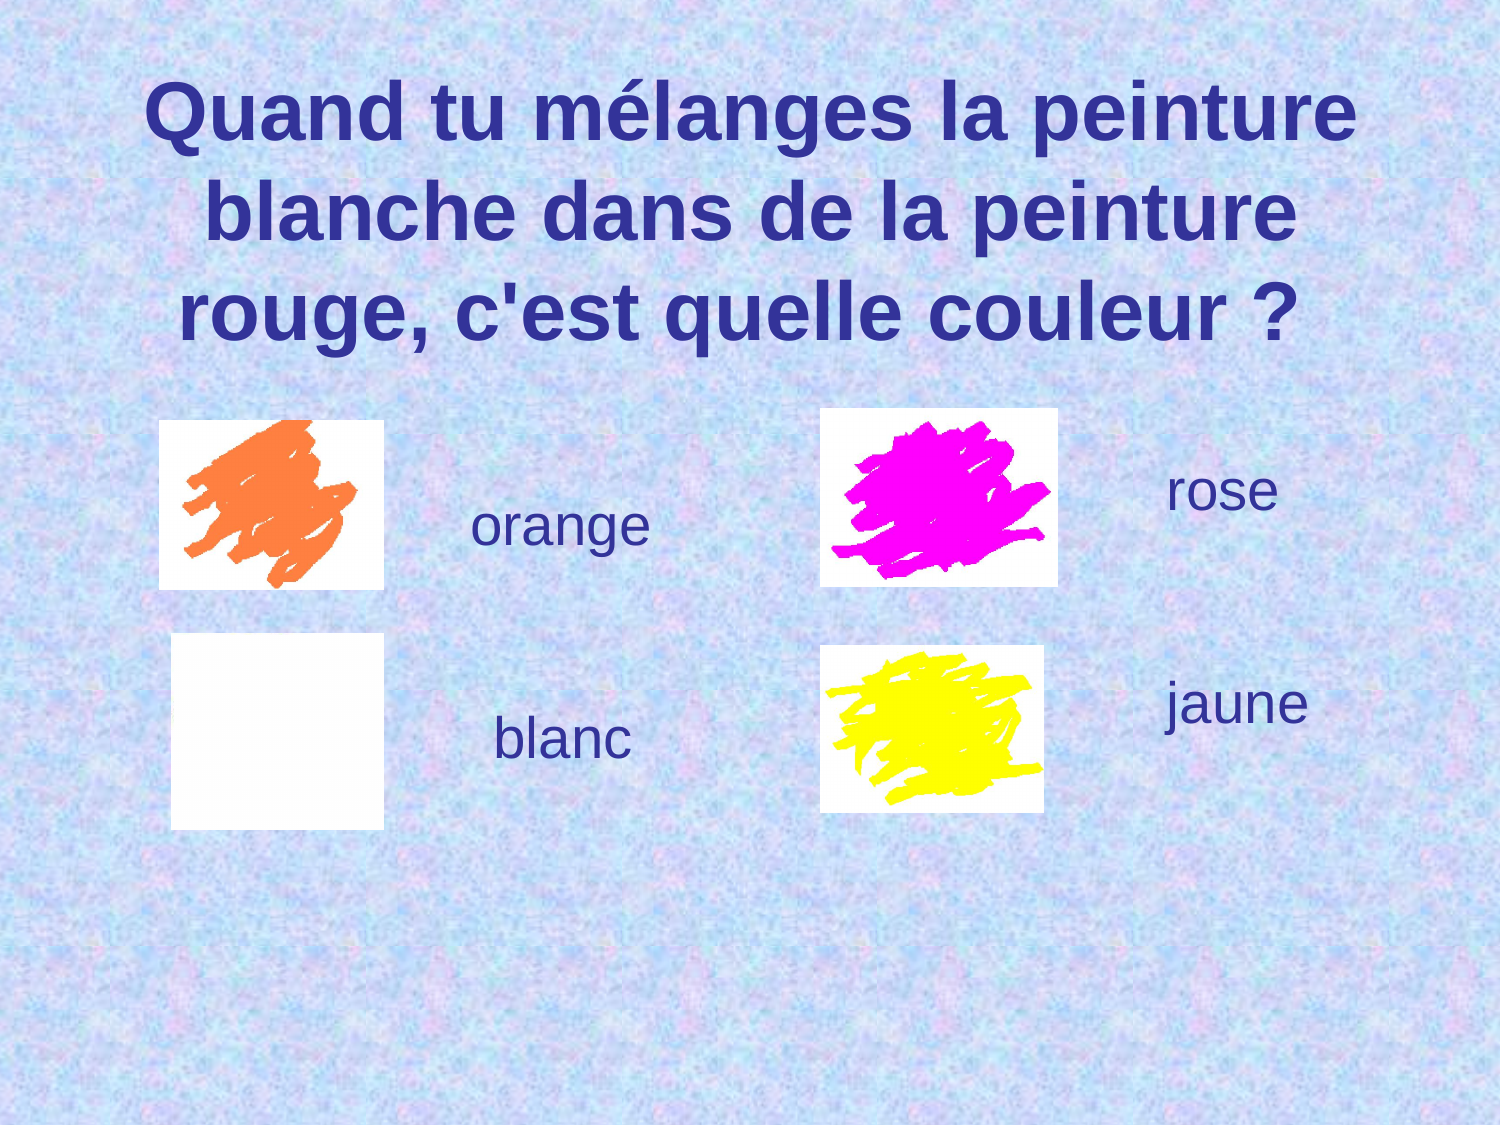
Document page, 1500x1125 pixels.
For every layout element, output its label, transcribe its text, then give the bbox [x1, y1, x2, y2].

title Quand tu mélanges la peinture blanche dans de la peinture rouge, c'est quelle couleur ? [76, 49, 1427, 365]
text_box rose [1151, 444, 1306, 575]
text_box orange [455, 479, 667, 566]
picture [0, 0, 1500, 1125]
text_box blanc [478, 692, 648, 778]
text_box jaune [1152, 657, 1325, 743]
